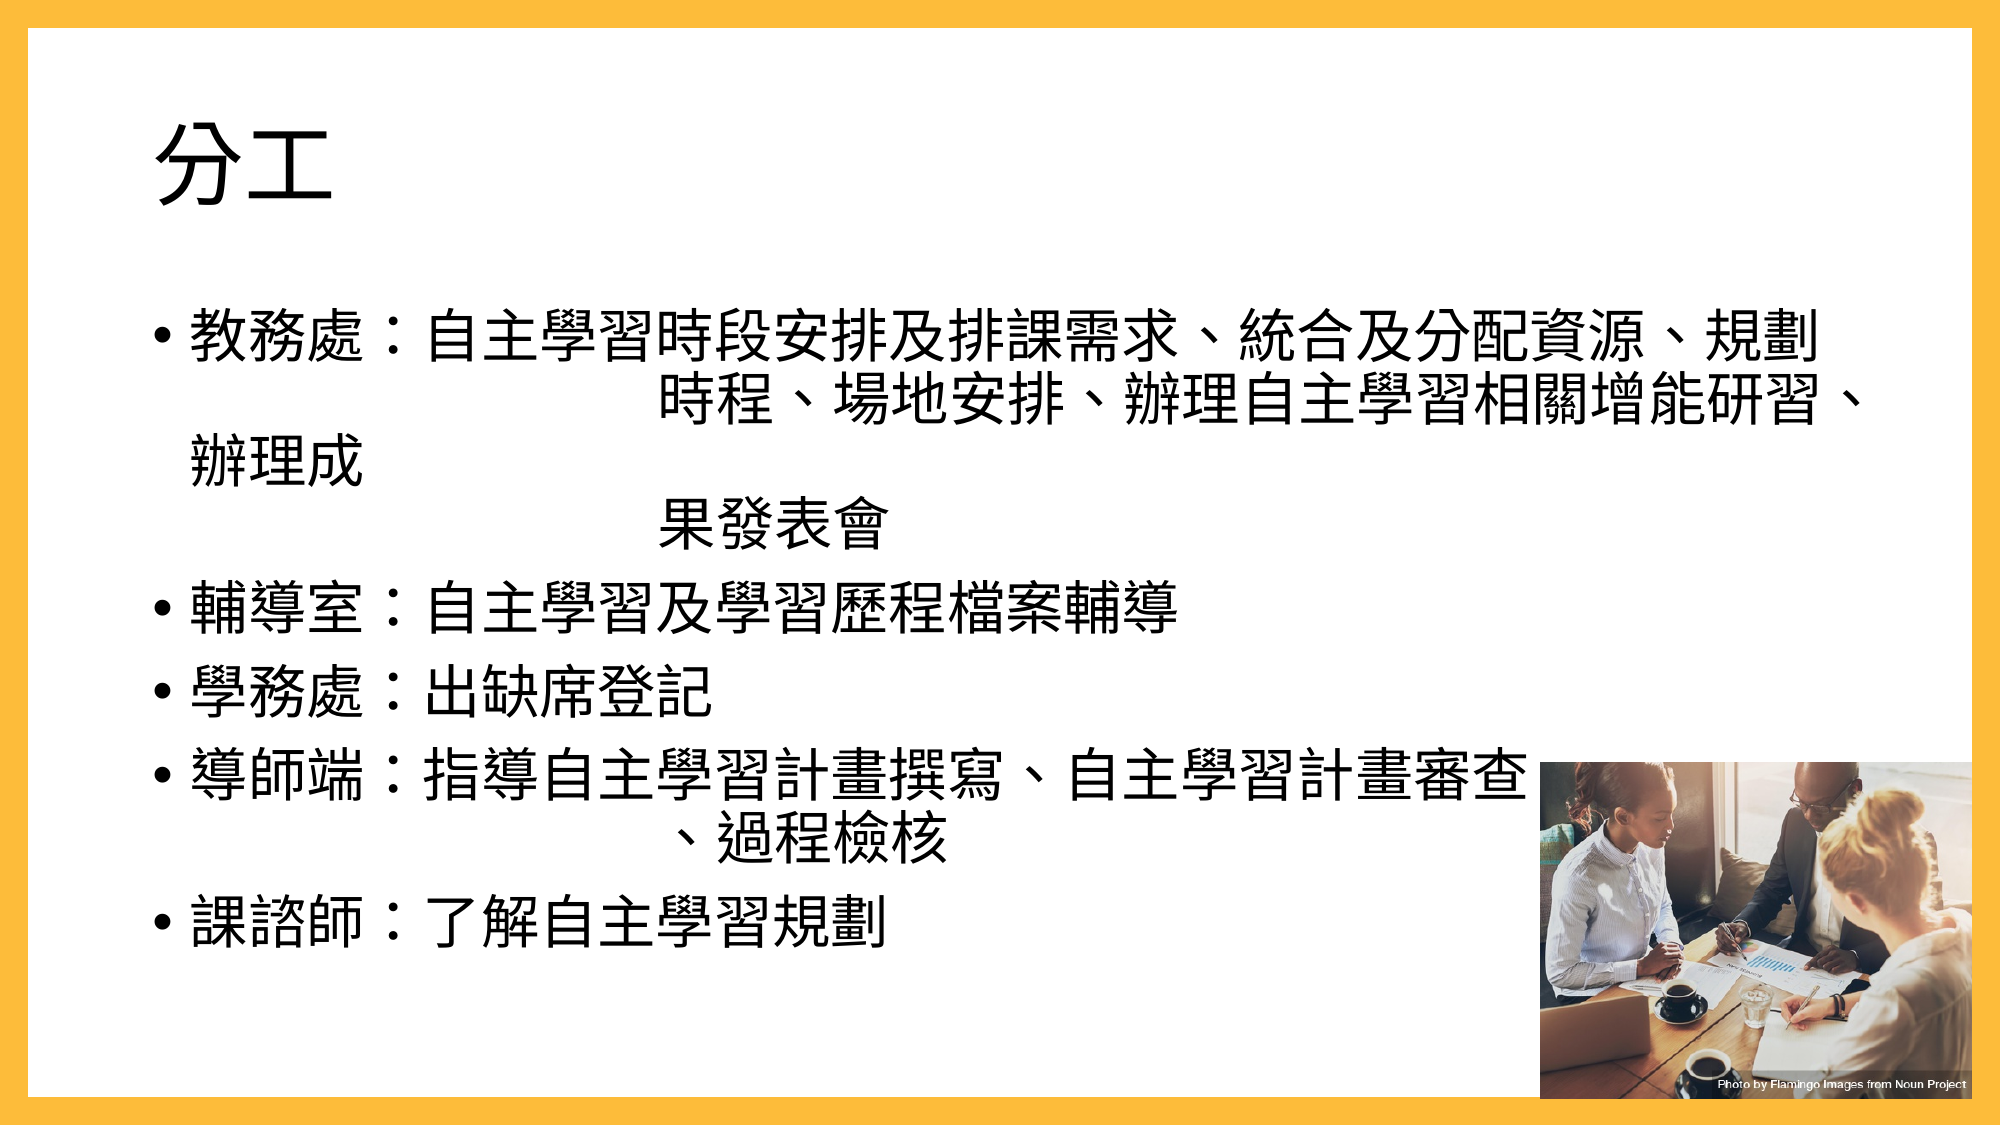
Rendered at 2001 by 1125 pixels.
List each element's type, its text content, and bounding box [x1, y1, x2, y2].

picture [1540, 762, 1972, 1099]
list 教務處：自主學習時段安排及排課需求、統合及分配資源、規劃 時程、場地安排、辦理自主學習相關增能研習、辦理成 果發表會 輔導室：自主學習及學習歷程檔案輔導 學務處：出缺席登記 導師端：指導自主學習計畫撰寫、自主學習計畫審查 、過程檢核 課諮師：了解自主學習規劃 [137, 299, 1863, 1014]
title 分工 [137, 59, 1863, 278]
